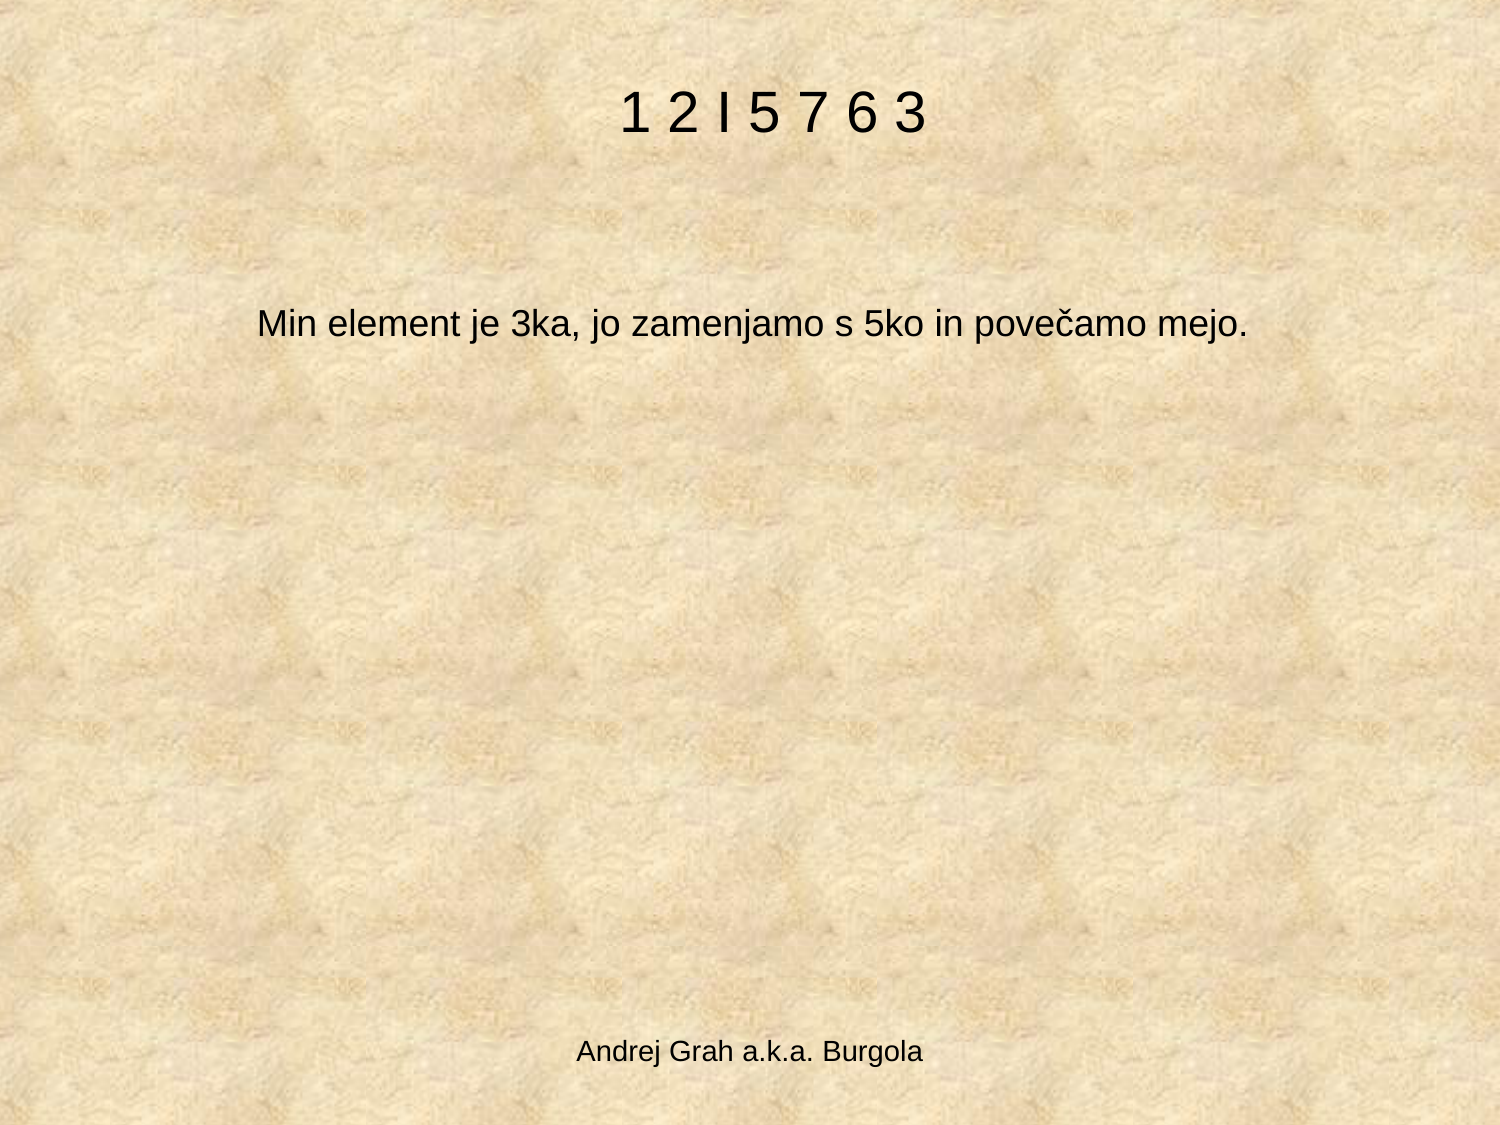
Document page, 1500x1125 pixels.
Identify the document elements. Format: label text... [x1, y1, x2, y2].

picture [0, 0, 1500, 1125]
text_box 1 2 I 5 7 6 3 [159, 66, 1388, 152]
text_box Andrej Grah a.k.a. Burgola [512, 1024, 988, 1103]
text_box Min element je 3ka, jo zamenjamo s 5ko in povečamo mejo. [242, 290, 1317, 352]
